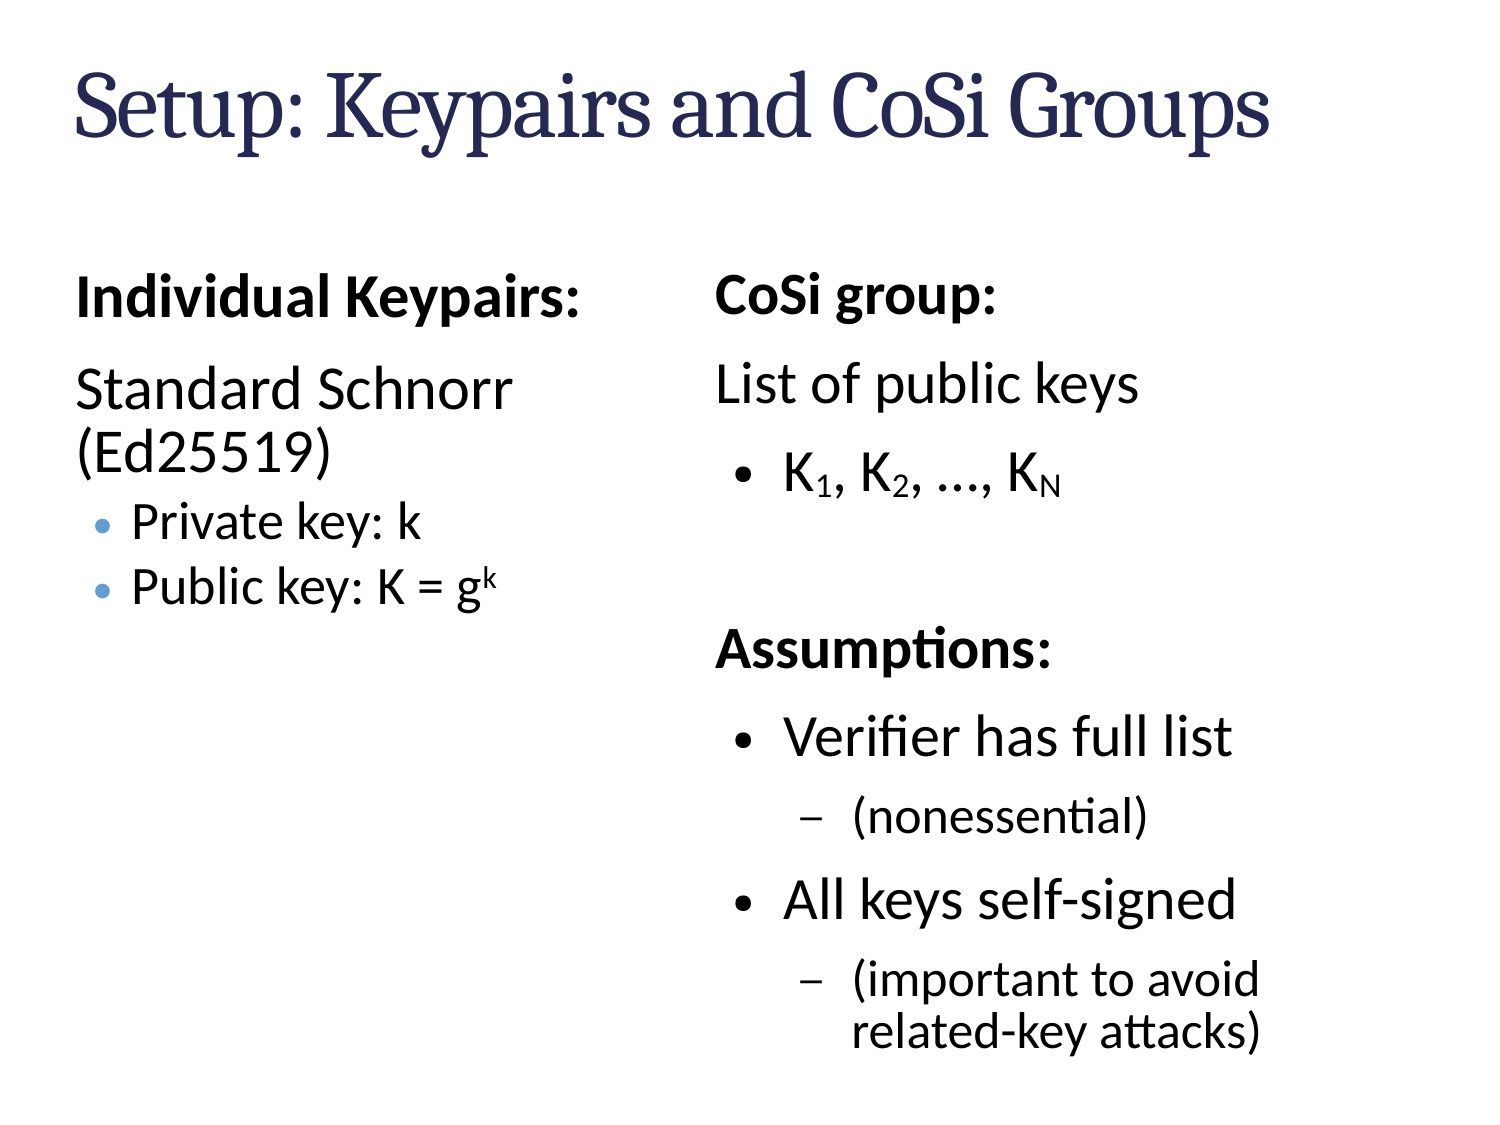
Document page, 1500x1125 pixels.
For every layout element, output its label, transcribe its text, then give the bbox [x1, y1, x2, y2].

list CoSi group: List of public keys K1, K2, …, KN Assumptions: Verifier has full list (nonessential) All keys self-signed (important to avoid related-key attacks) [715, 270, 1326, 1063]
list Individual Keypairs: Standard Schnorr (Ed25519) Private key: k Public key: K = gk [75, 270, 685, 1063]
title Setup: Keypairs and CoSi Groups [75, 12, 1471, 200]
